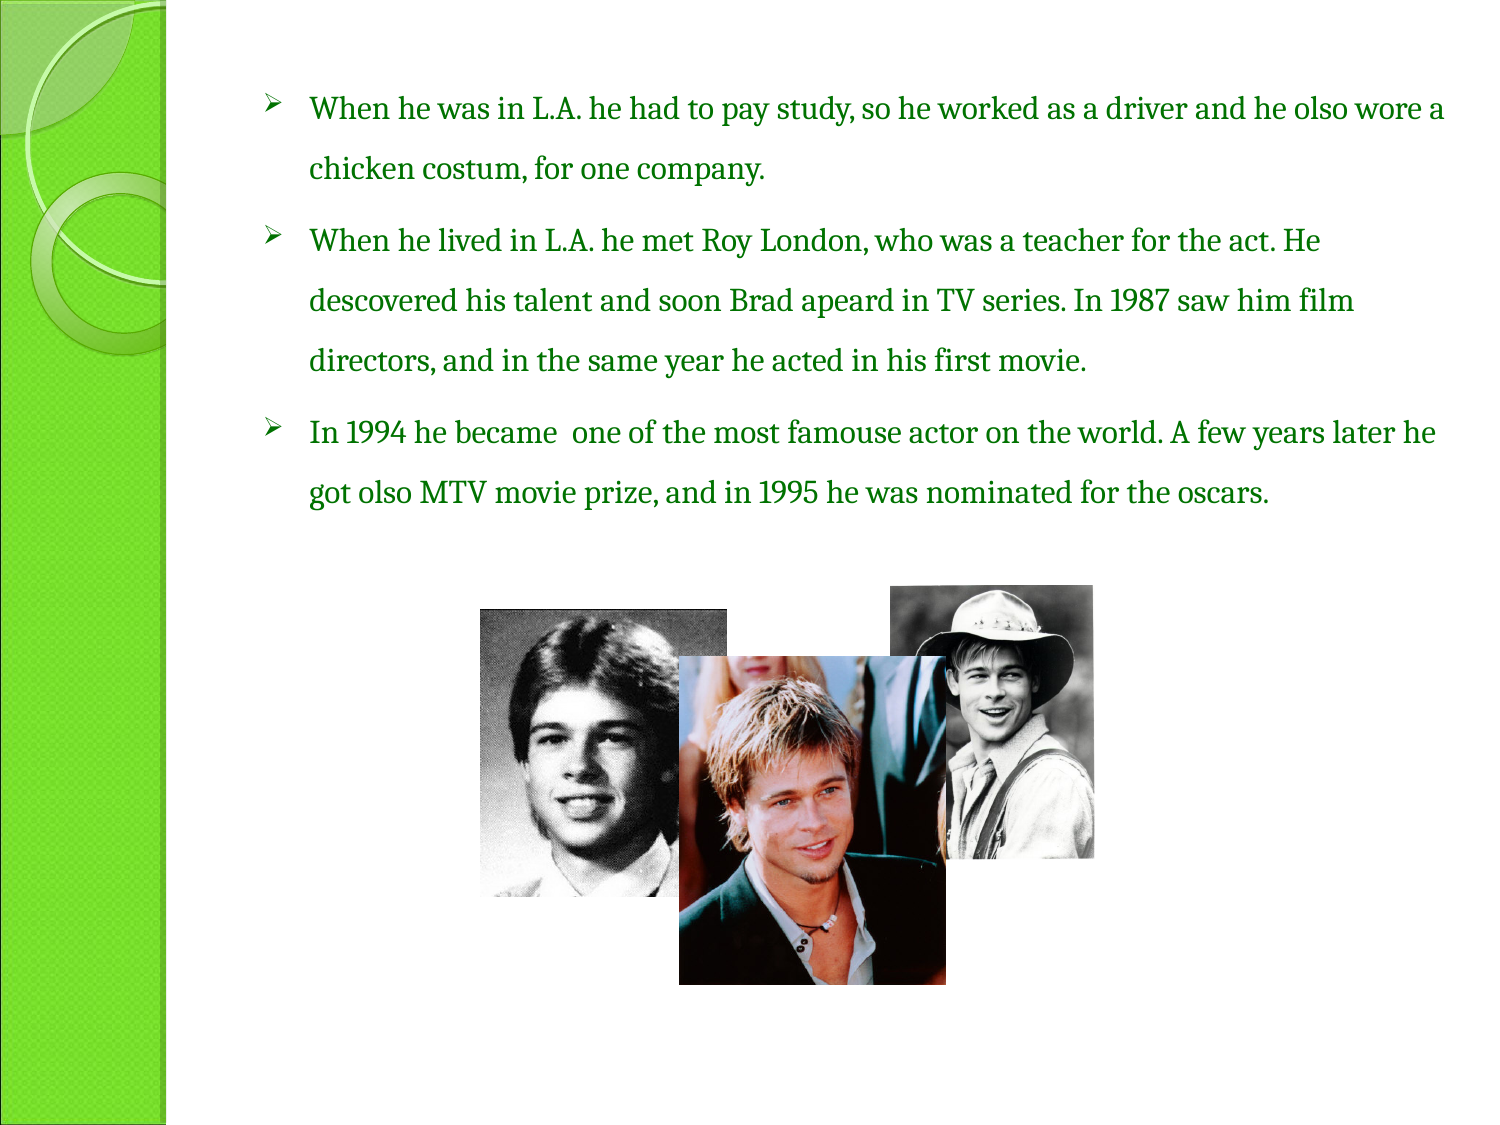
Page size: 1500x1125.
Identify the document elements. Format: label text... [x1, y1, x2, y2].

picture [31, 11, 160, 207]
picture [62, 195, 161, 280]
picture [53, 239, 160, 332]
picture [0, 134, 166, 1125]
picture [480, 585, 1095, 985]
picture [136, 0, 160, 4]
list When he was in L.A. he had to pay study, so he worked as a driver and he olso wore a chicken costum, for one company. When he lived in L.A. he met Roy London, who was a teacher for the act. He descovered his talent and soon Brad apeard in TV series. In 1987 saw him film directors, and in the same year he acted in his first movie. In 1994 he became one of the most famouse actor on the world. A few years later he got olso MTV movie prize, and in 1995 he was nominated for the oscars. [234, 58, 1466, 1025]
